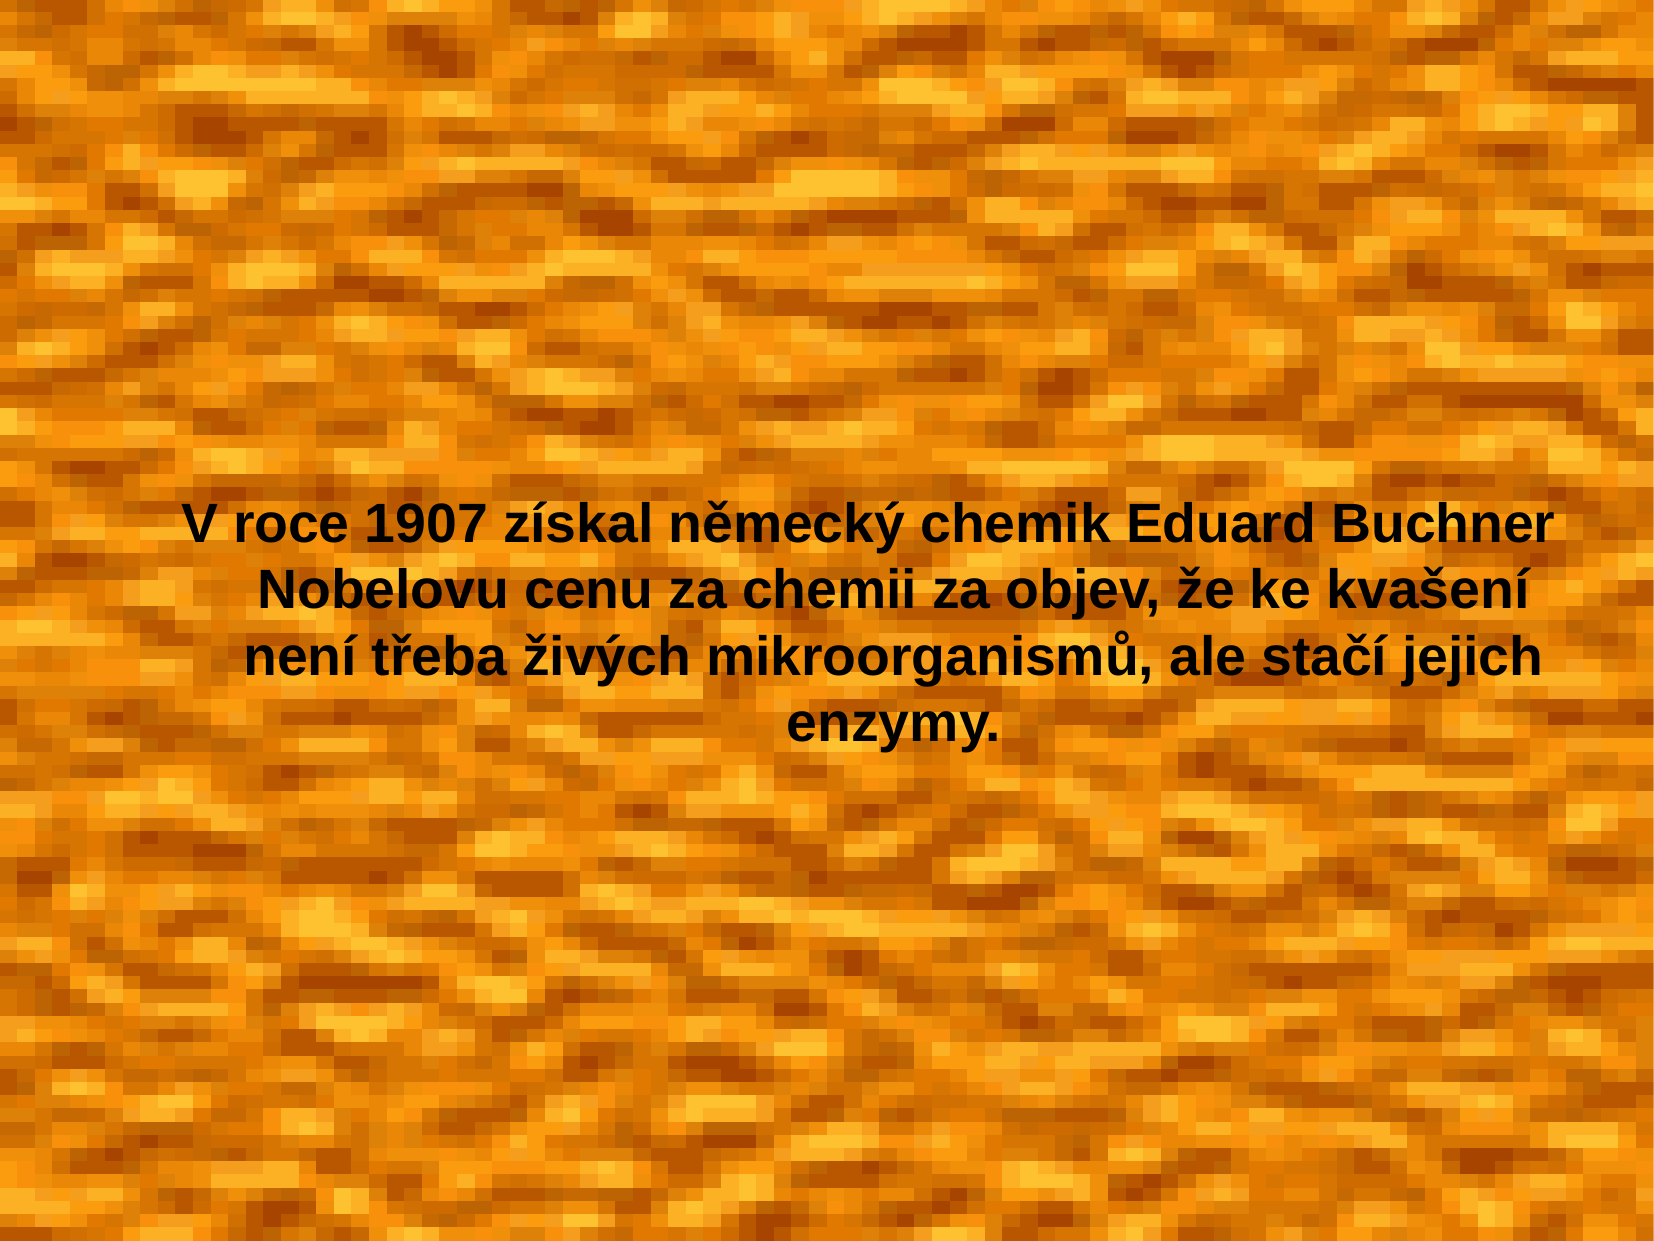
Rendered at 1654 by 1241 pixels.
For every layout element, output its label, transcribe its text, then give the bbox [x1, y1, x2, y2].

list V roce 1907 získal německý chemik Eduard Buchner Nobelovu cenu za chemii za objev, že ke kvašení není třeba živých mikroorganismů, ale stačí jejich enzymy. [82, 487, 1571, 754]
